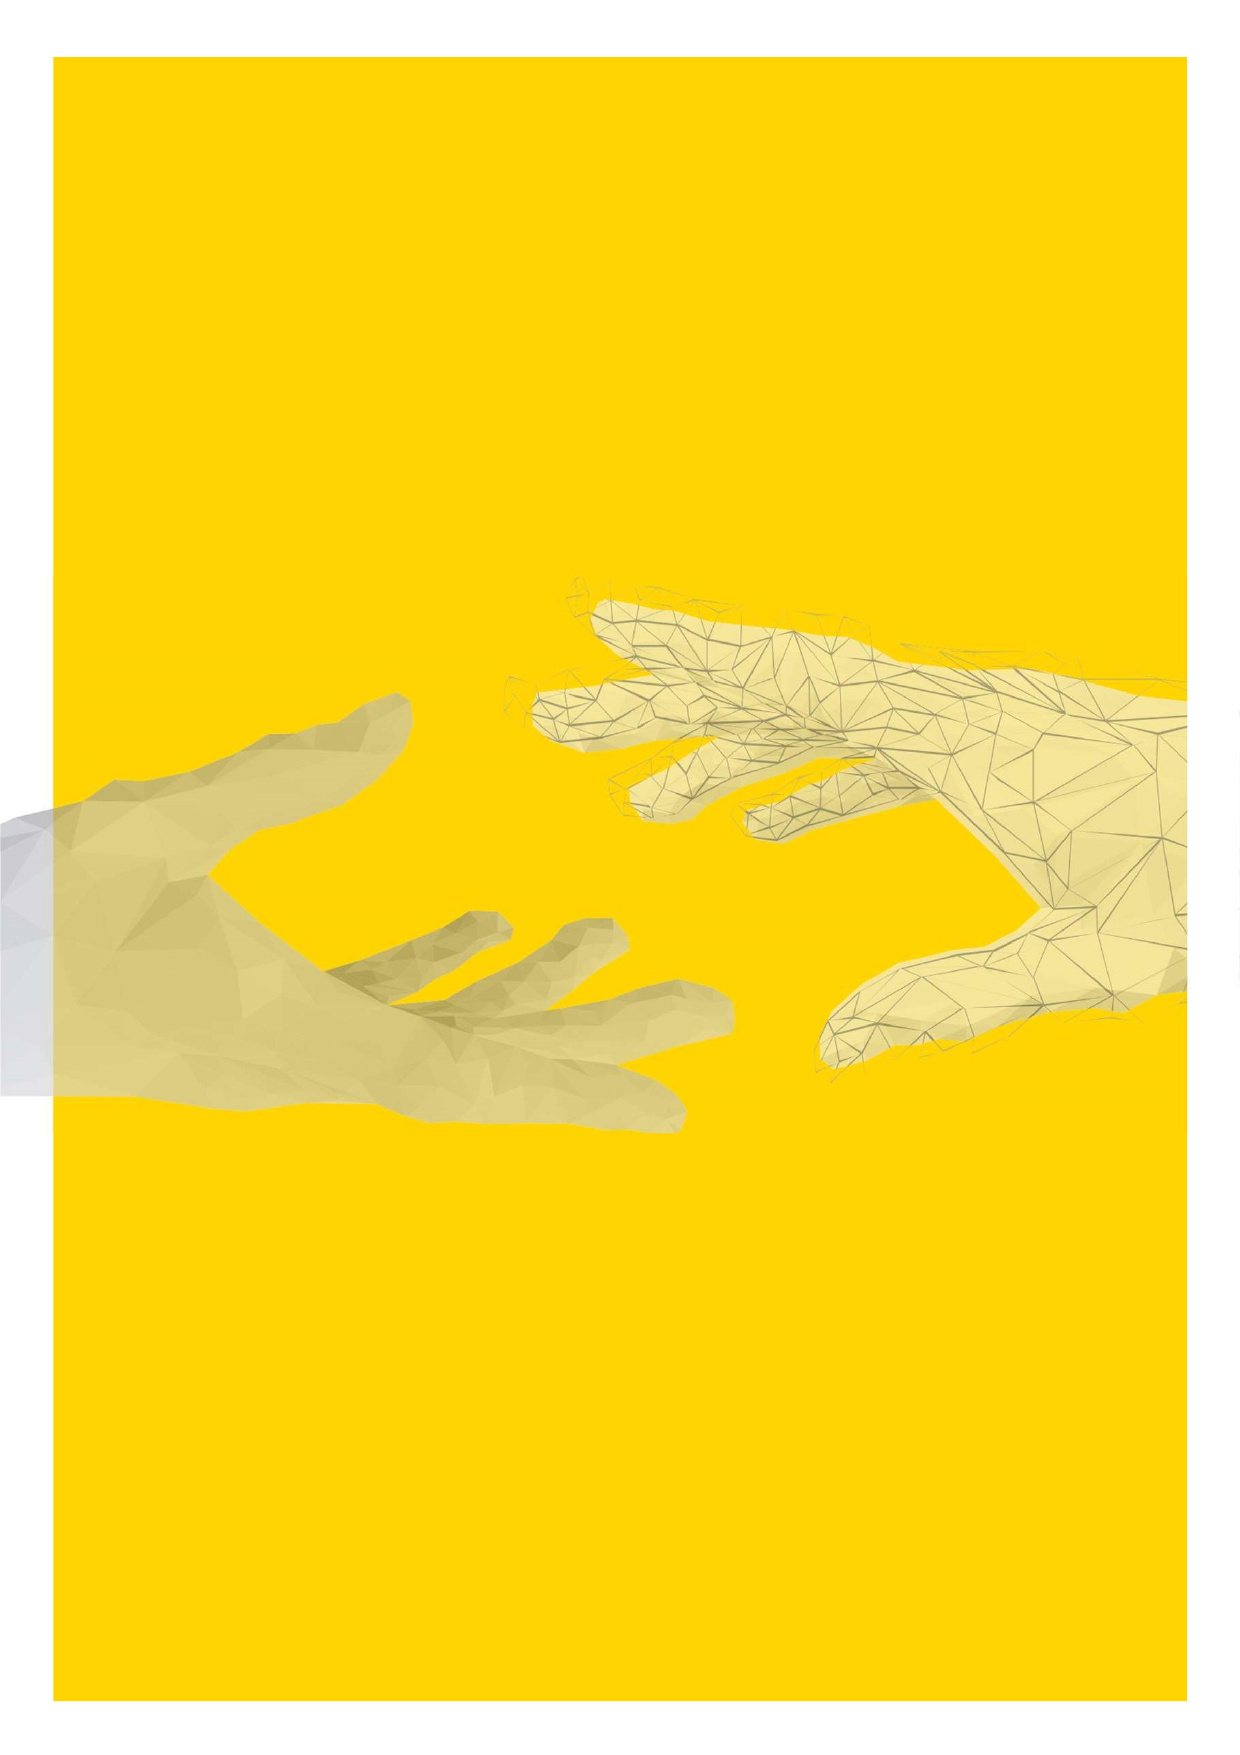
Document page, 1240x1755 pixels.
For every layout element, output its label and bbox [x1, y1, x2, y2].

picture [0, 575, 1187, 1134]
text_box [53, 0, 1240, 1754]
